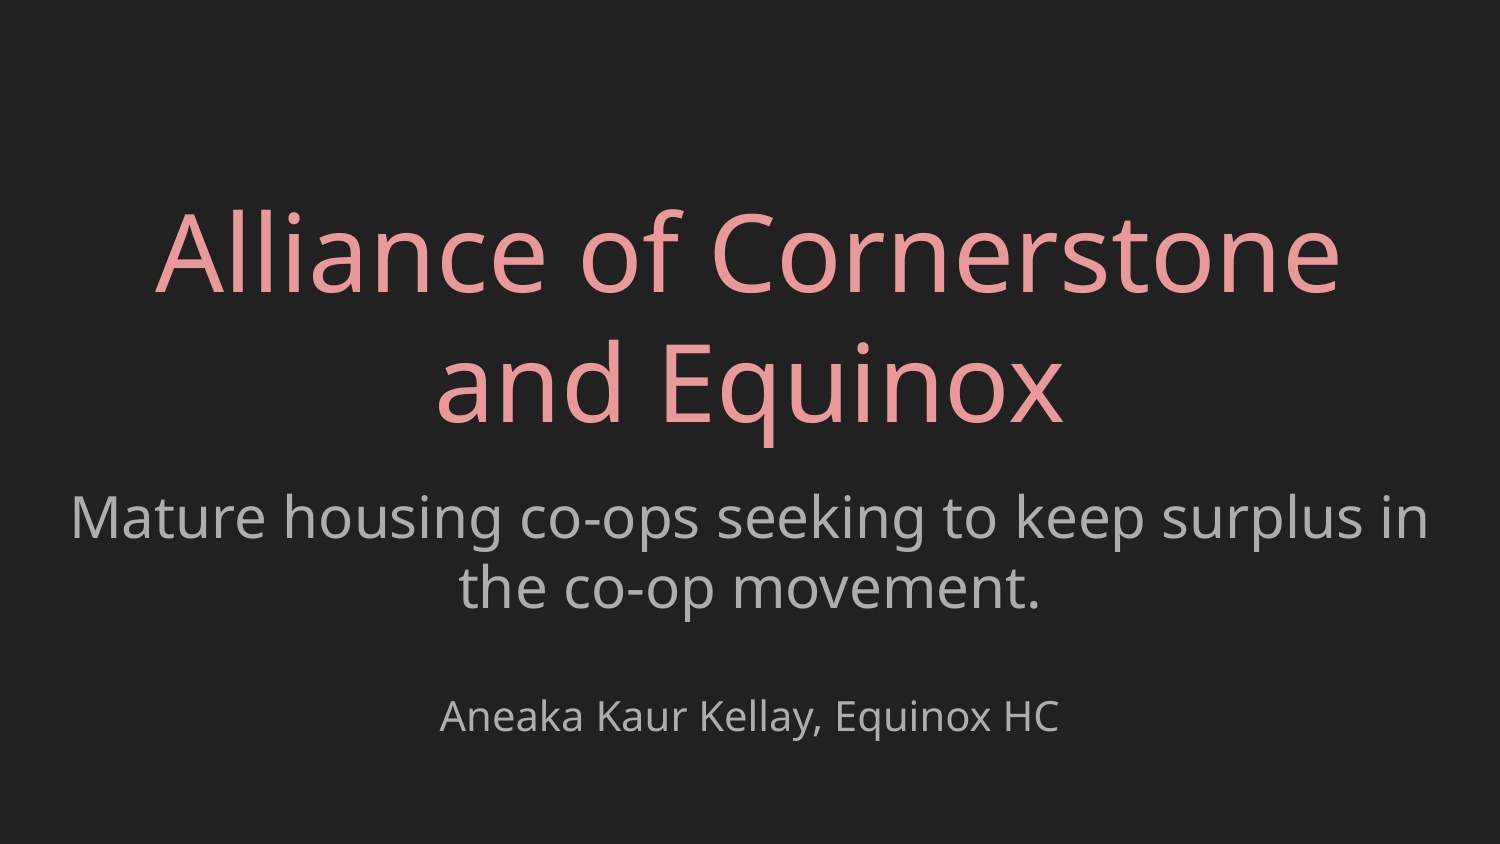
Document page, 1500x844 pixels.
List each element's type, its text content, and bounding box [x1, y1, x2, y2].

title Alliance of Cornerstone and Equinox [51, 122, 1449, 459]
subtitle Mature housing co-ops seeking to keep surplus in the co-op movement. Aneaka Kaur Kellay, Equinox HC [51, 464, 1449, 595]
